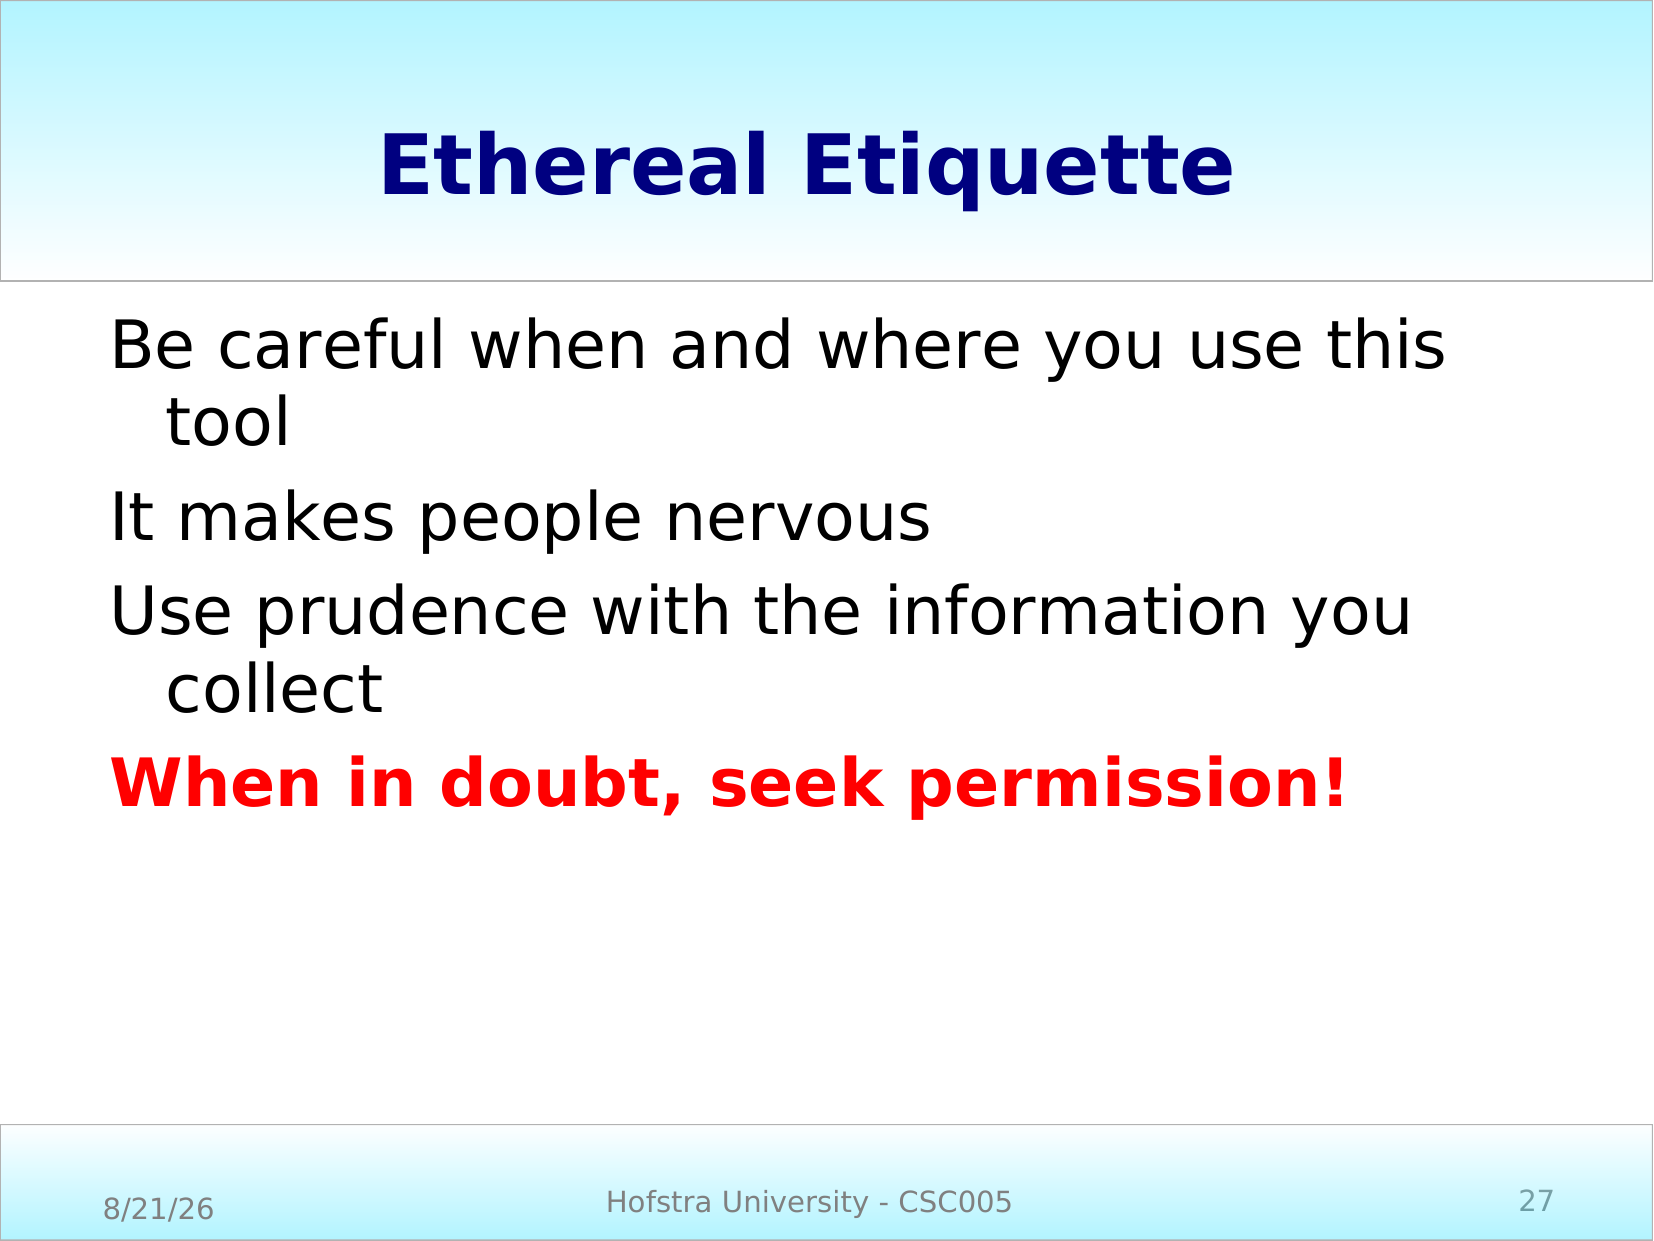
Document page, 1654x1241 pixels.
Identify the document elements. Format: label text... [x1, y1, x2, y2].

list Be careful when and where you use this tool It makes people nervous Use prudence with the information you collect When in doubt, seek permission! [109, 306, 1571, 1042]
title Ethereal Etiquette [78, 111, 1576, 220]
